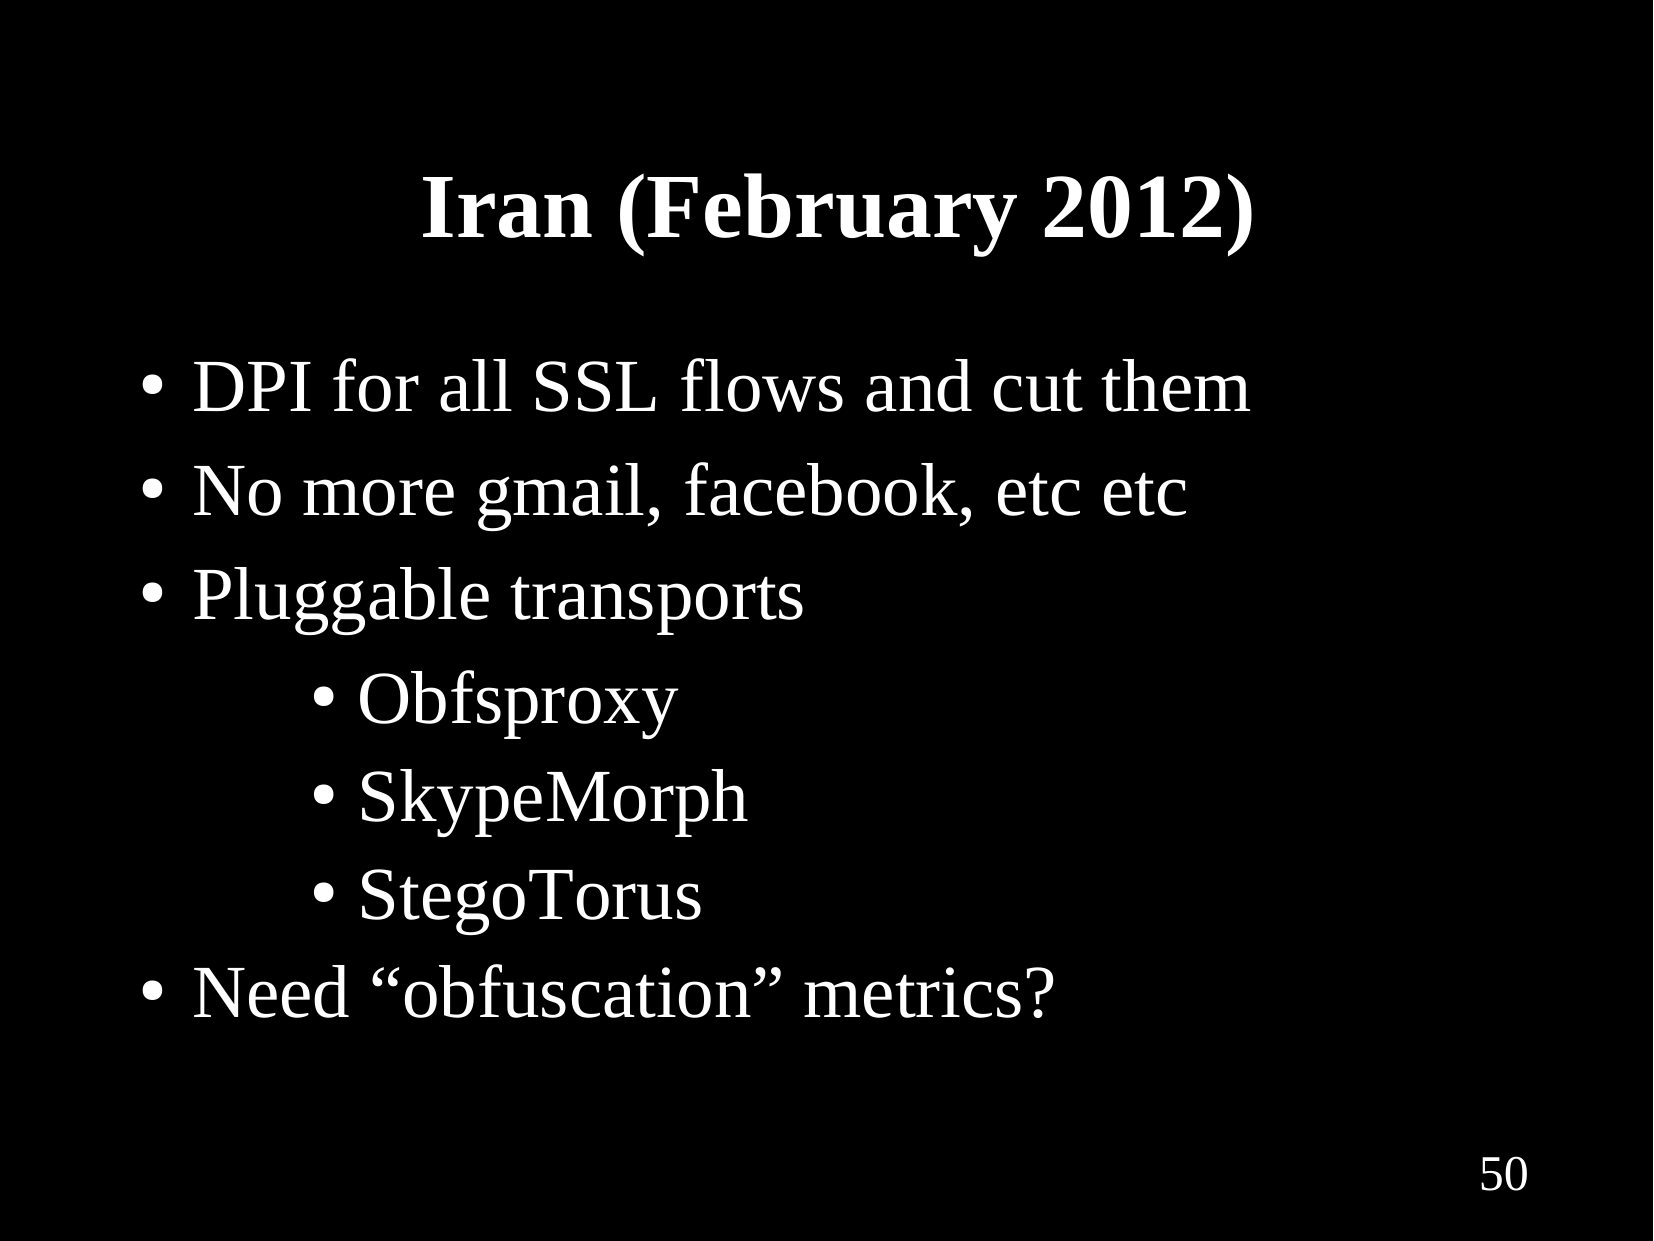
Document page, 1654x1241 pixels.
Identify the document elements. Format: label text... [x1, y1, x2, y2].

list DPI for all SSL flows and cut them No more gmail, facebook, etc etc Pluggable transports Obfsproxy SkypeMorph StegoTorus Need “obfuscation” metrics? [121, 344, 1534, 1127]
title Iran (February 2012) [121, 102, 1534, 311]
